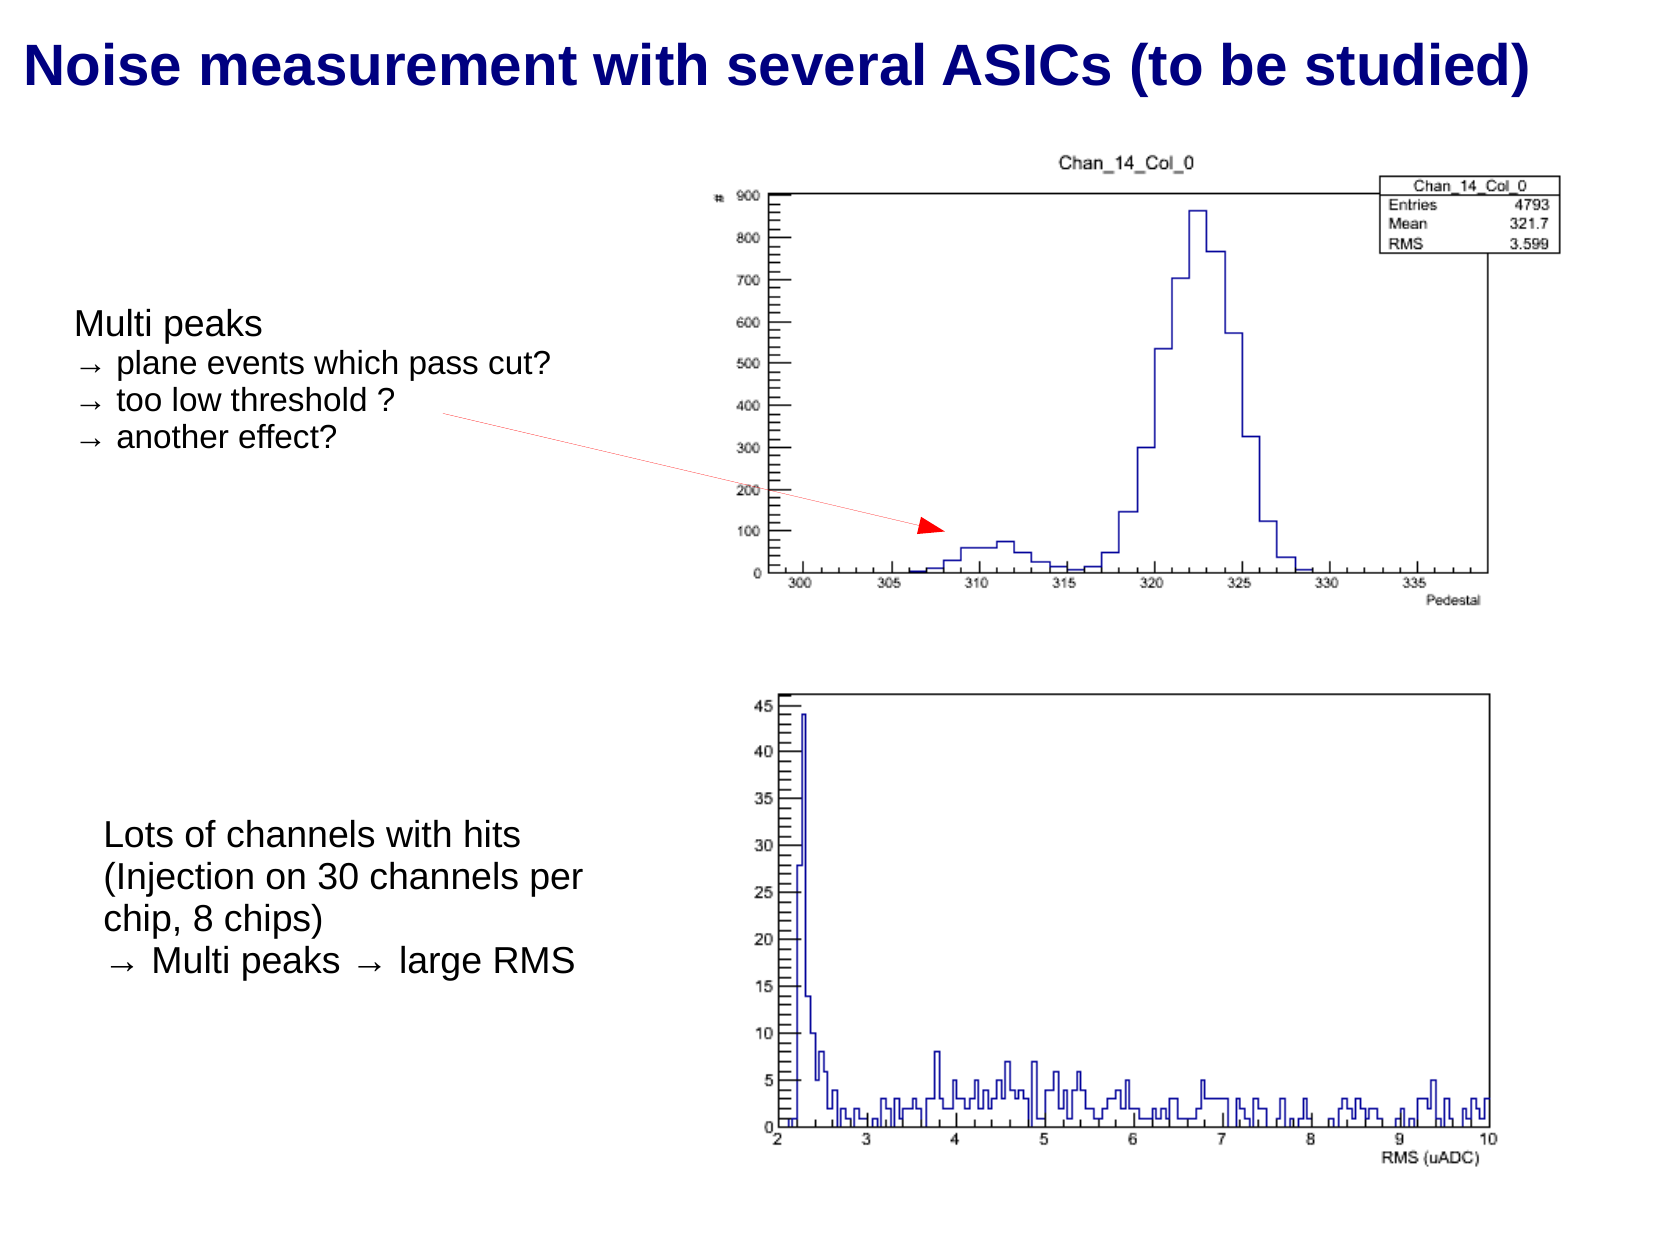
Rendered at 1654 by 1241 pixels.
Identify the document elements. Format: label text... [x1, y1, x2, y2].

text_box Multi peaks → plane events which pass cut? → too low threshold ? → another effect? [59, 295, 650, 464]
title Noise measurement with several ASICs (to be studied) [23, 32, 1642, 98]
picture [691, 640, 1578, 1182]
picture [679, 146, 1578, 621]
text_box Lots of channels with hits (Injection on 30 channels per chip, 8 chips) → Multi peaks → large RMS [88, 805, 680, 1026]
